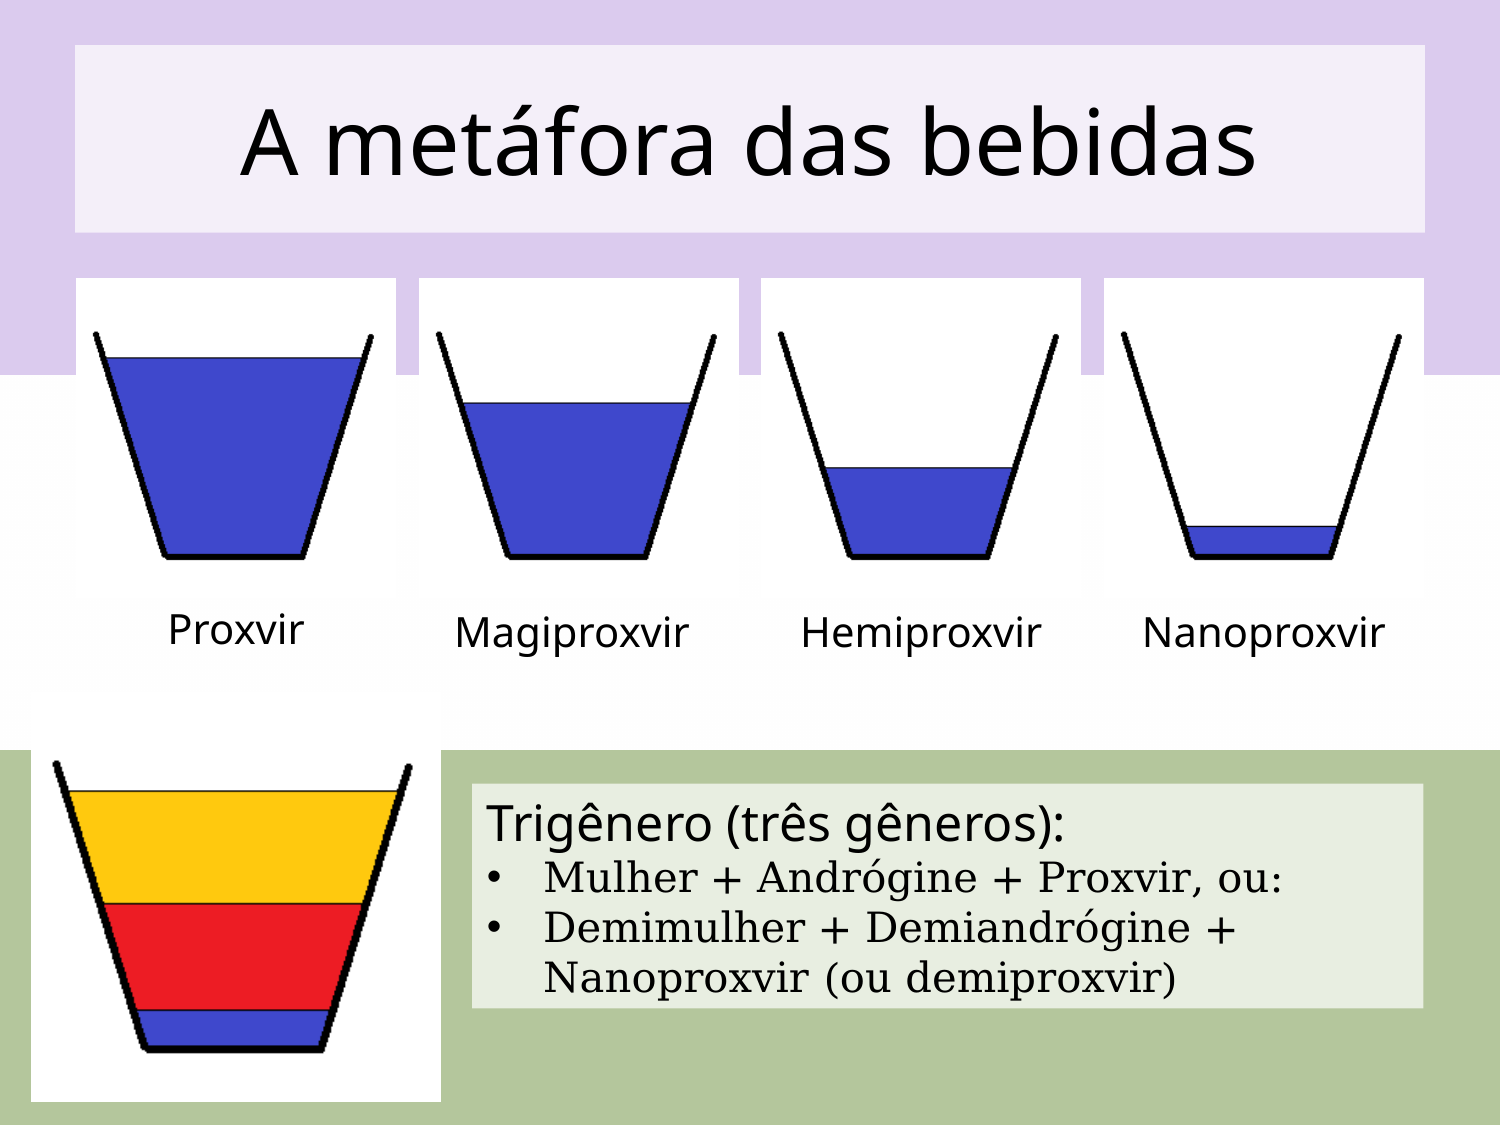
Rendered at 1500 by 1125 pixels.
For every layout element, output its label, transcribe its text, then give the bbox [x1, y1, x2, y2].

text_box Trigênero (três gêneros): Mulher + Andrógine + Proxvir, ou: Demimulher + Demiandrógine + Nanoproxvir (ou demiproxvir) [472, 783, 1424, 1009]
text_box Proxvir [85, 595, 387, 661]
title A metáfora das bebidas [75, 45, 1425, 233]
picture [76, 278, 396, 598]
picture [761, 278, 1081, 598]
picture [1104, 278, 1424, 598]
text_box Magiproxvir [421, 597, 723, 663]
picture [419, 278, 739, 598]
text_box Hemiproxvir [761, 598, 1081, 663]
text_box Nanoproxvir [1092, 598, 1436, 663]
picture [31, 692, 441, 1102]
